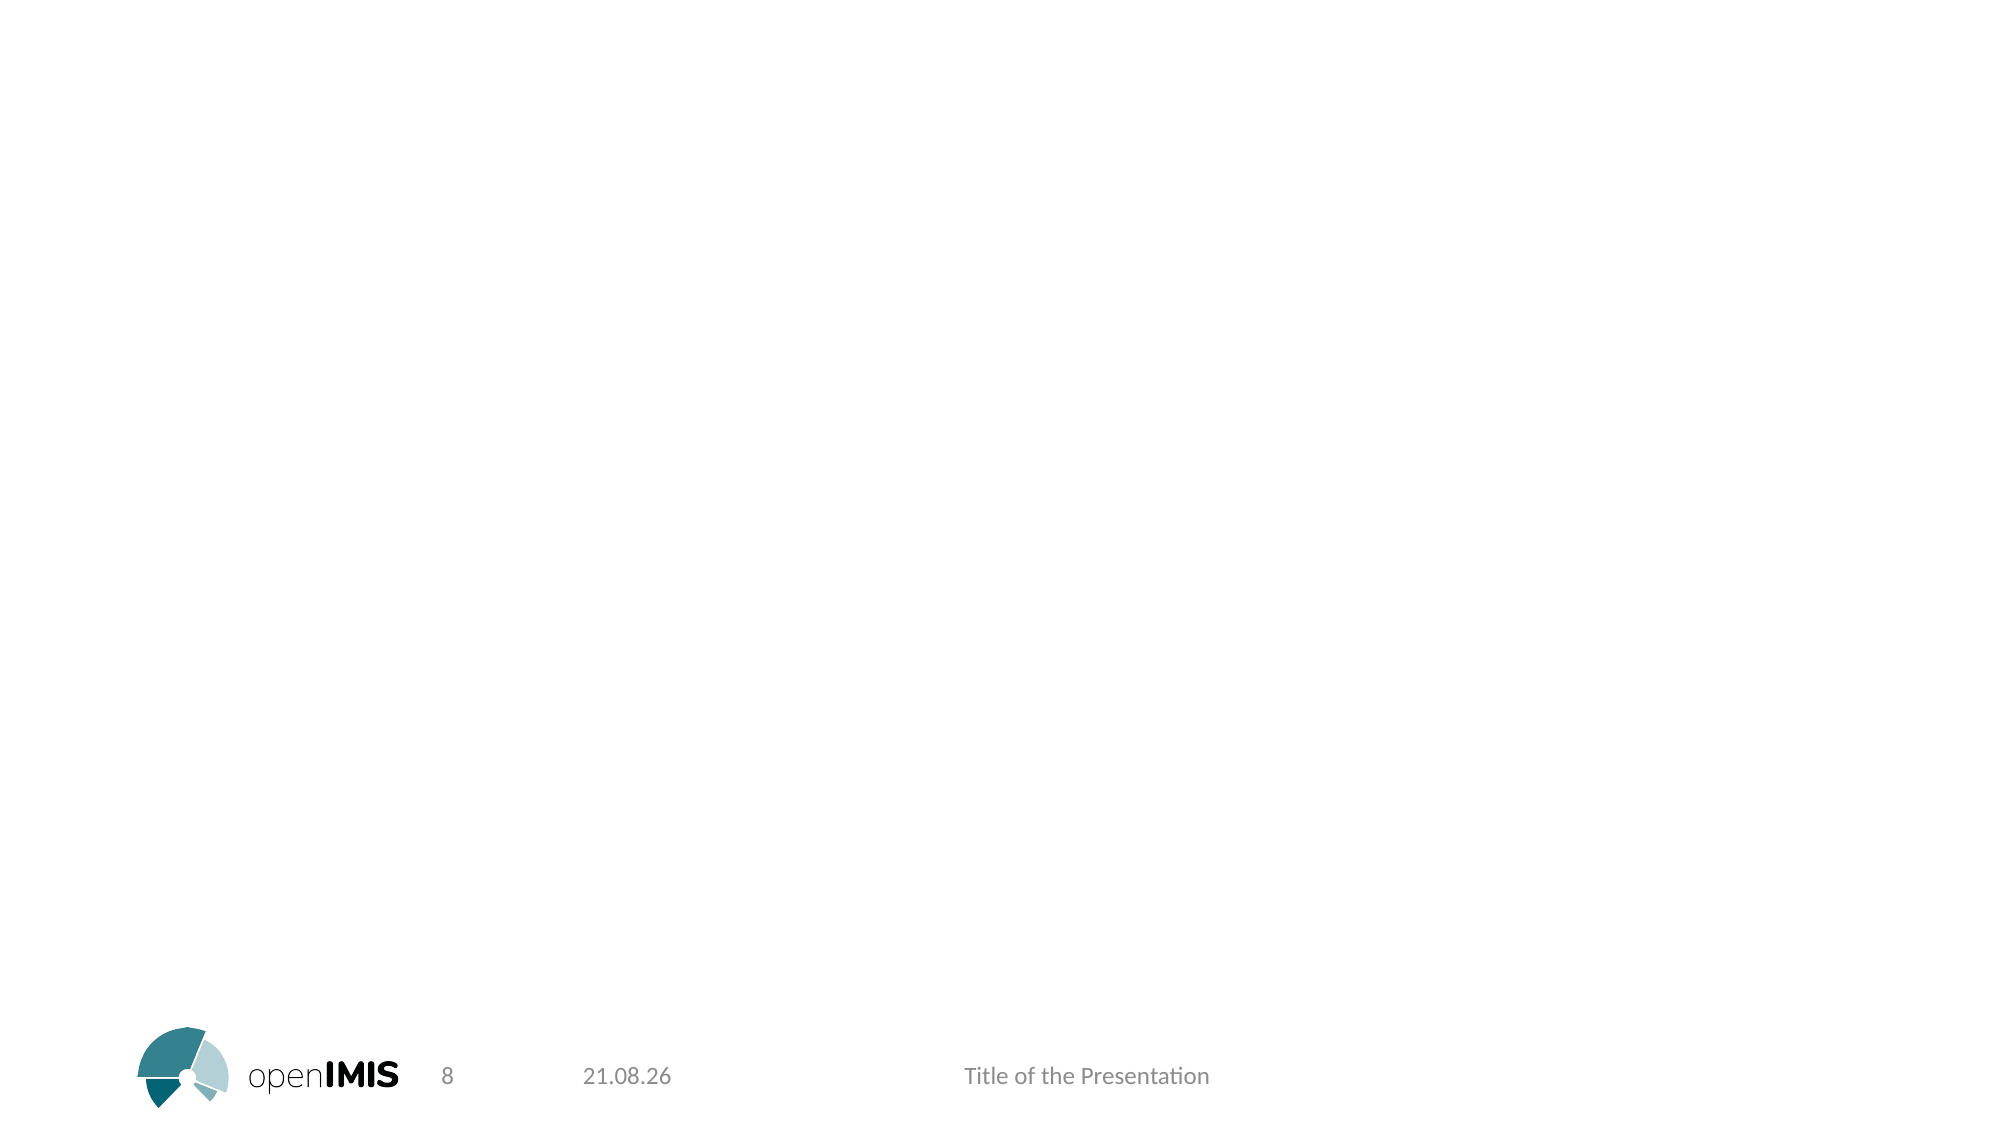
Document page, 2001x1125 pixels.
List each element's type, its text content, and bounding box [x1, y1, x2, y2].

slide_number <number> [426, 1044, 555, 1105]
footer Title of the Presentation [949, 1044, 1751, 1105]
picture [137, 1027, 437, 1108]
slide_number 30.11.21 [567, 1044, 937, 1105]
